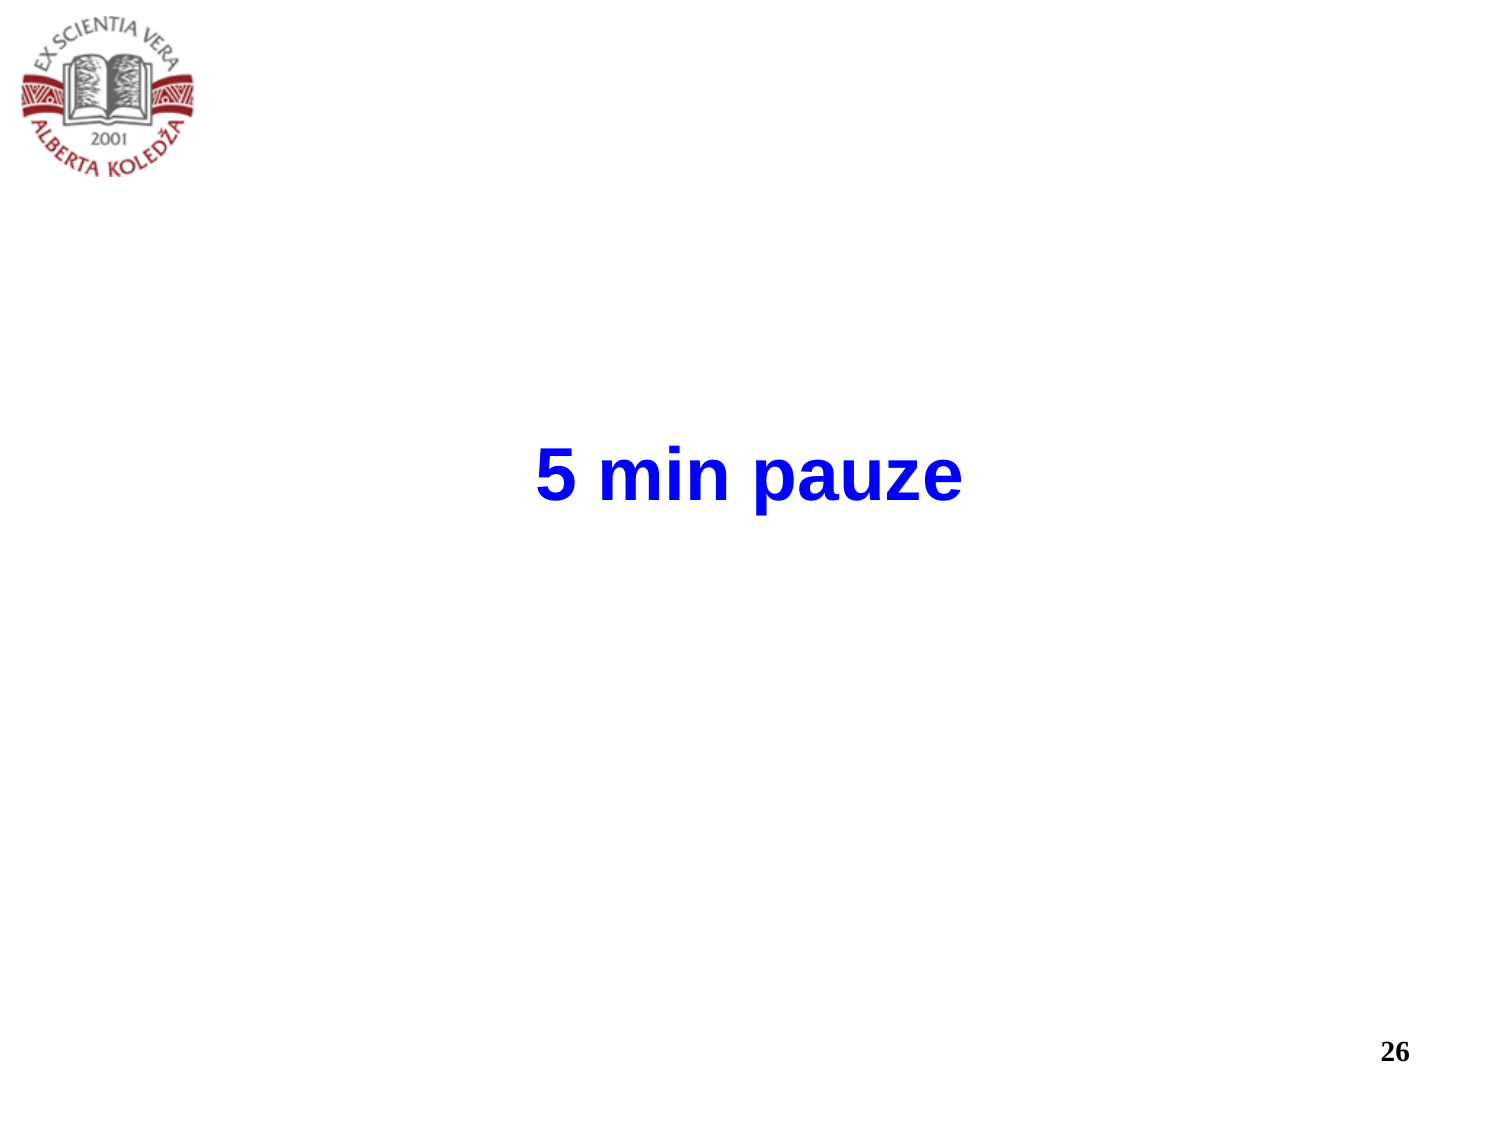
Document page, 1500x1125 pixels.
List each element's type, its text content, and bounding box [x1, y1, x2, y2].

text_box <skaitlis> [1074, 1024, 1426, 1103]
picture [21, 16, 194, 177]
text_box 5 min pauze [112, 349, 1388, 591]
